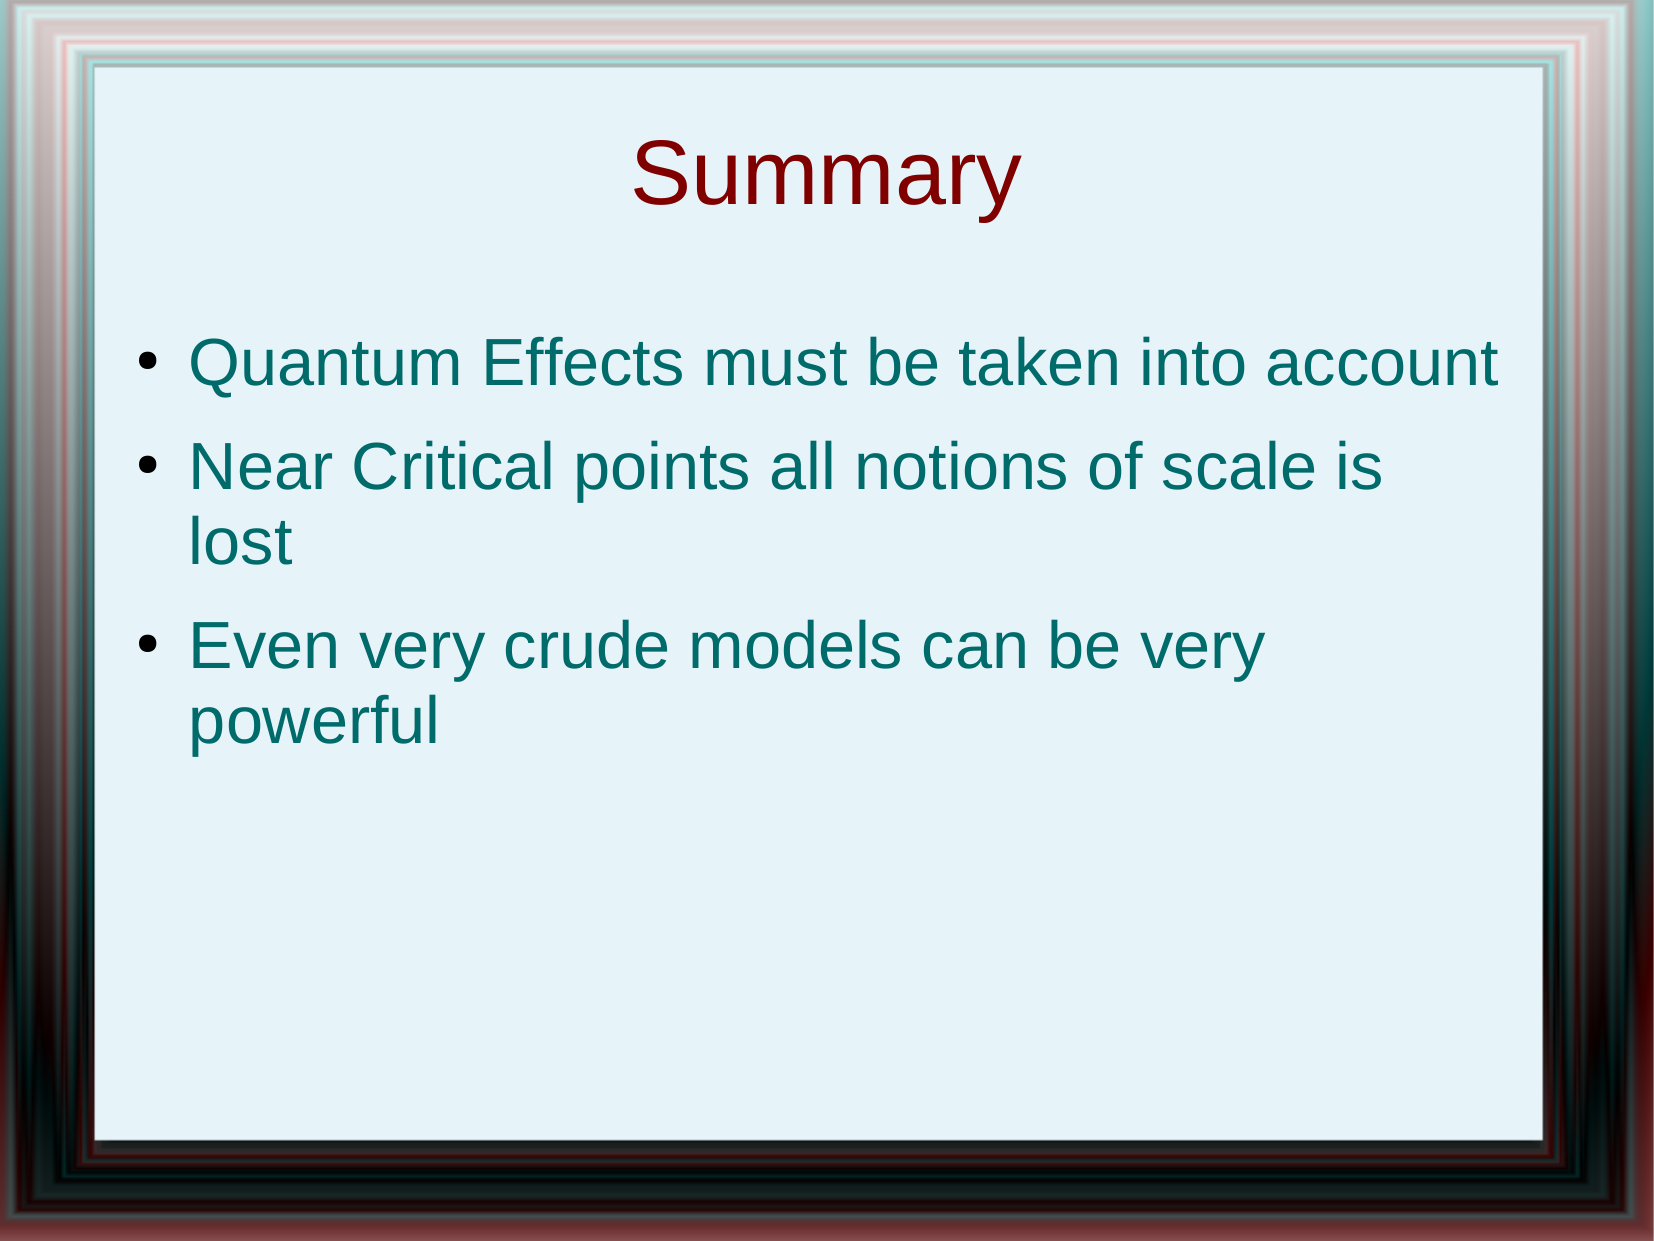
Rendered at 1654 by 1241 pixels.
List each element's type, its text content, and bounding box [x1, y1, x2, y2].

list Quantum Effects must be taken into account Near Critical points all notions of scale is lost Even very crude models can be very powerful [118, 324, 1506, 931]
title Summary [118, 95, 1536, 250]
picture [0, 0, 1654, 1241]
